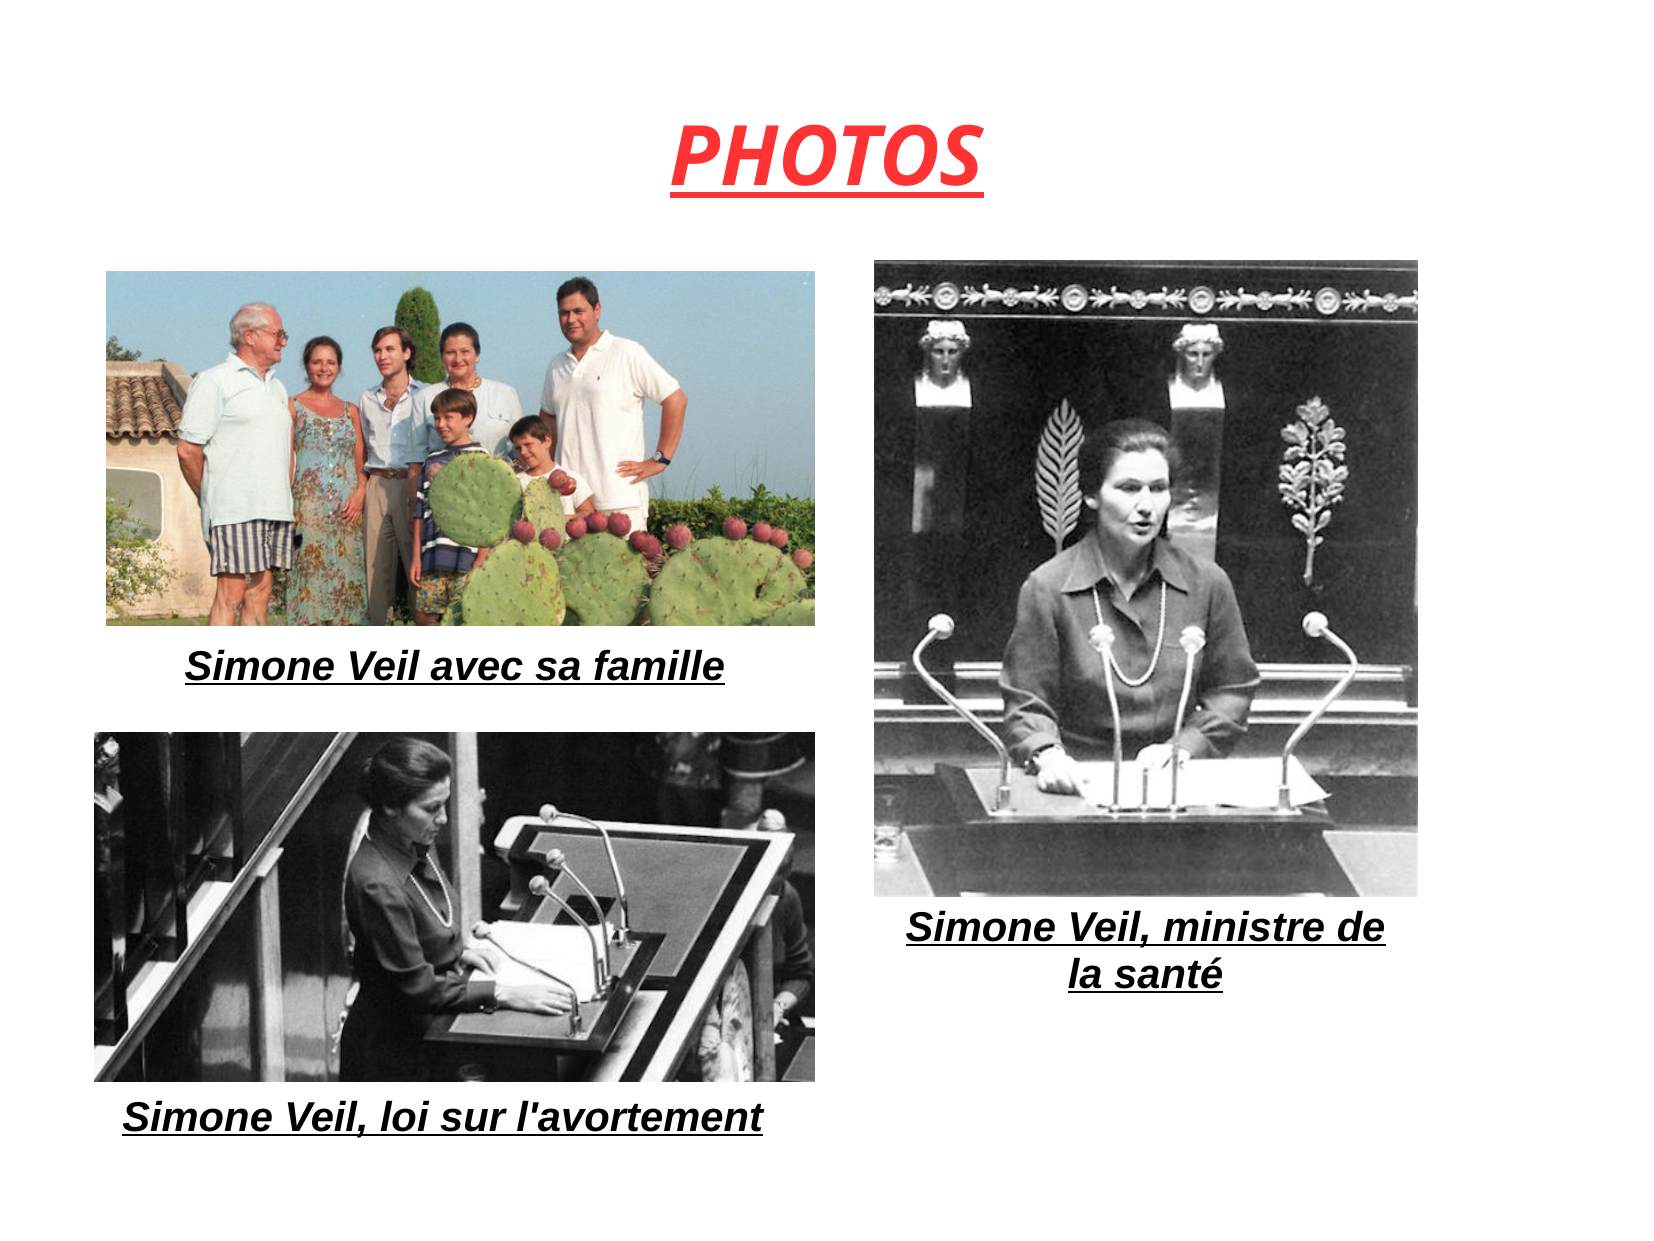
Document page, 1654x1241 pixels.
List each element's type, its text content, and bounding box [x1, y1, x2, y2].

title PHOTOS [82, 49, 1571, 257]
picture [106, 271, 815, 626]
picture [94, 732, 815, 1082]
picture [874, 260, 1418, 896]
text_box Simone Veil, ministre de la santé [874, 896, 1418, 1005]
text_box Simone Veil, loi sur l'avortement [82, 1086, 804, 1148]
text_box Simone Veil avec sa famille [106, 635, 804, 697]
